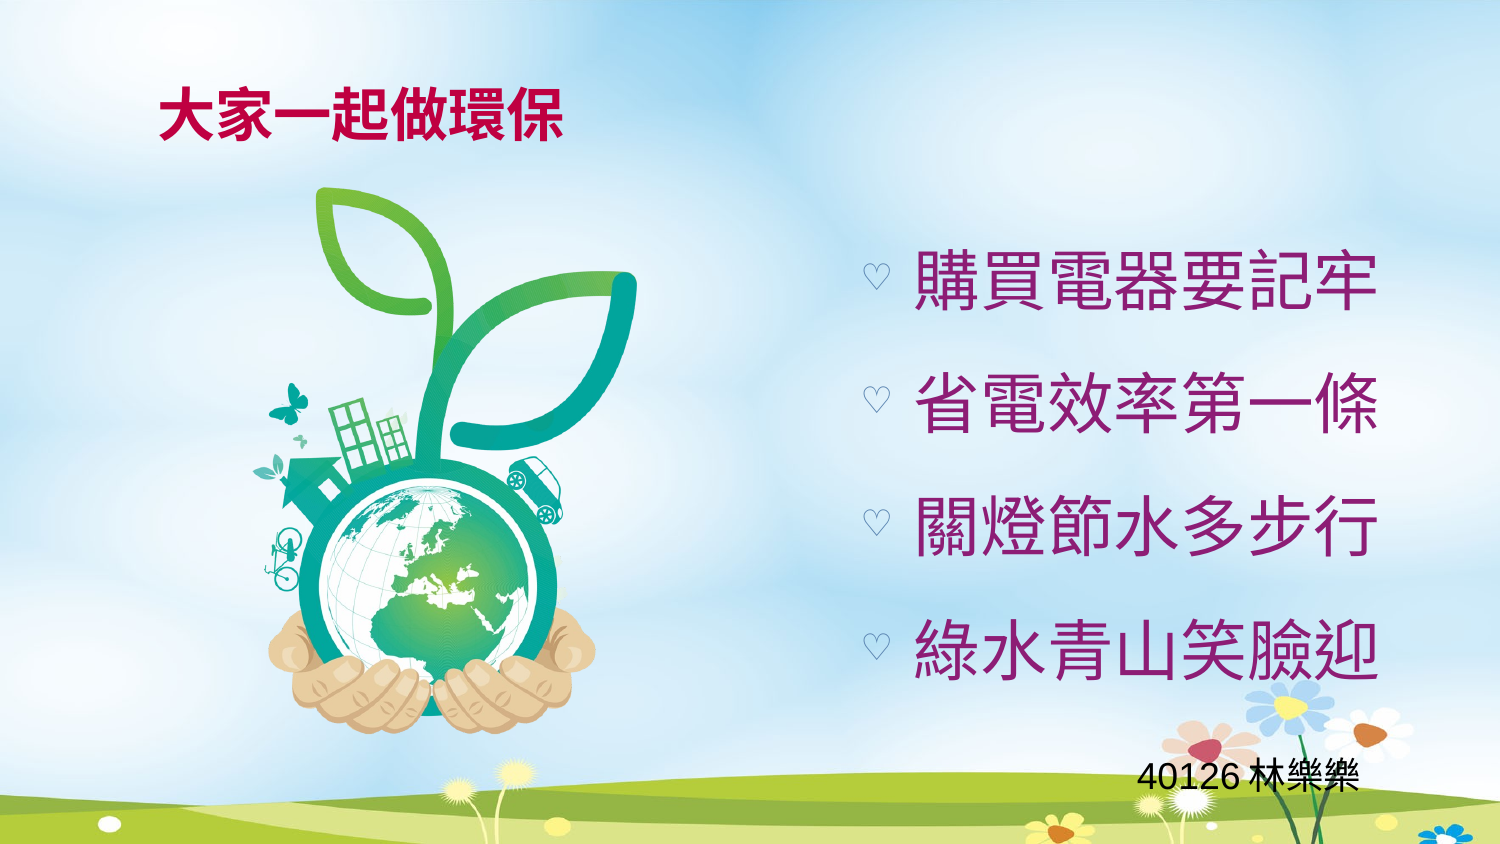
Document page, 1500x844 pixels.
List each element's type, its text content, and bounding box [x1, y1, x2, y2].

text_box 40126林樂樂 [1122, 738, 1418, 803]
list 購買電器要記牢 省電效率第一條 關燈節水多步行 綠水青山笑臉迎 [842, 227, 1418, 717]
title 大家一起做環保 [0, 24, 929, 198]
picture [0, 0, 1500, 844]
